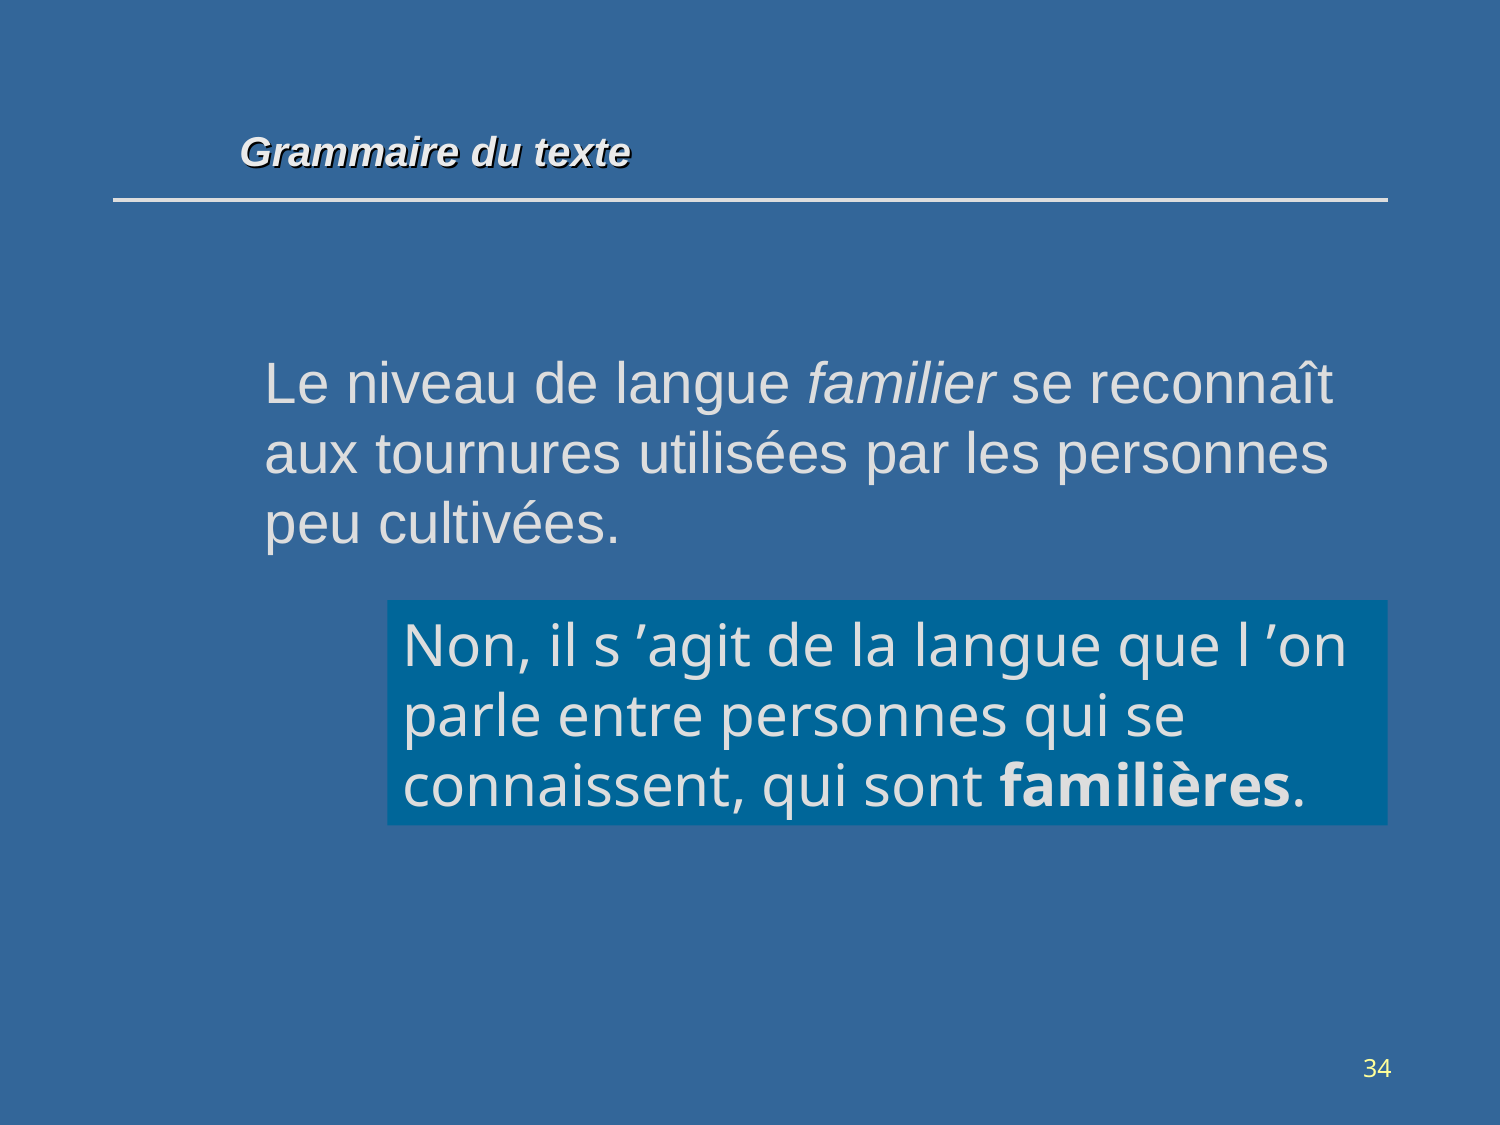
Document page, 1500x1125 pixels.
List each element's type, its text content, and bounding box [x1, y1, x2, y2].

text_box Le niveau de langue familier se reconnaît aux tournures utilisées par les personnes peu cultivées. V / F ? [249, 337, 1388, 703]
text_box Non, il s ’agit de la langue que l ’on parle entre personnes qui se connaissent, qui sont familières. [387, 600, 1388, 826]
text_box Grammaire du texte [224, 116, 647, 183]
